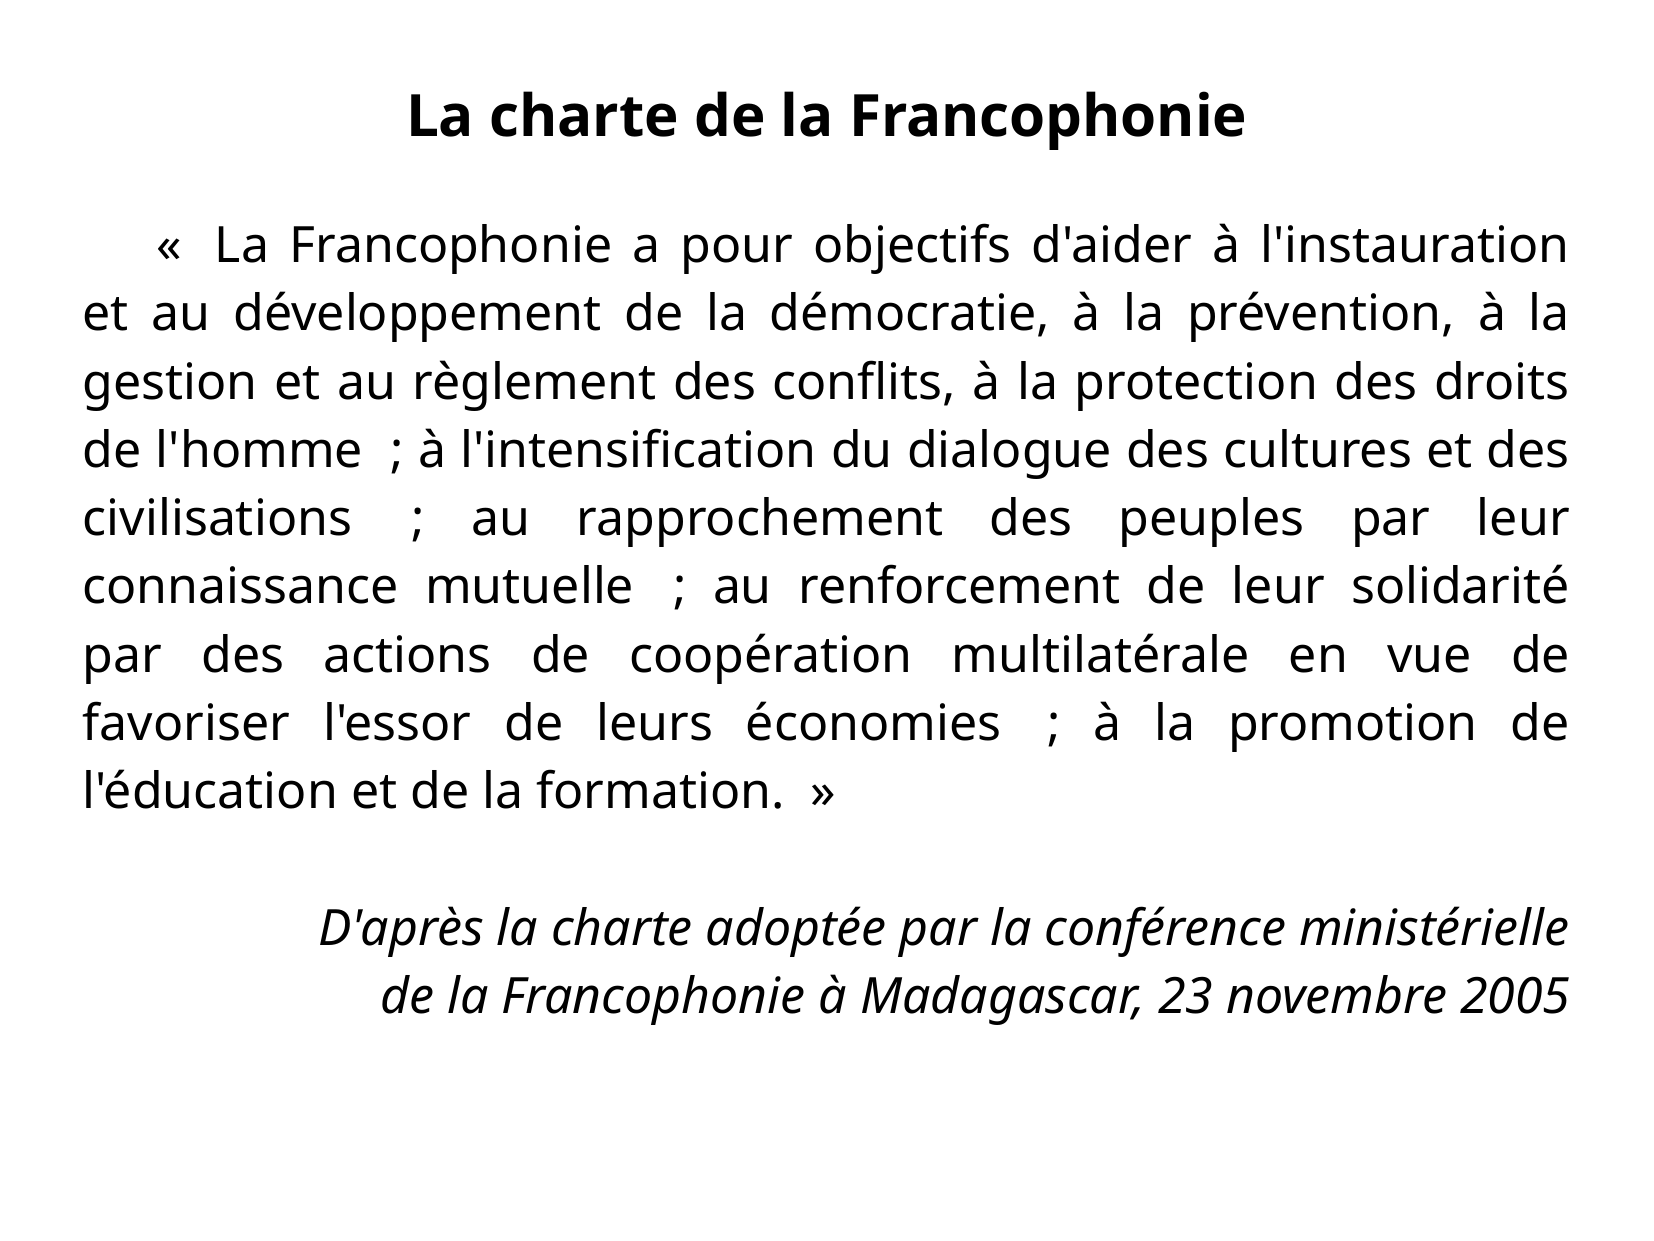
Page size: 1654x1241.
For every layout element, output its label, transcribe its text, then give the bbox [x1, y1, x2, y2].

subtitle La charte de la Francophonie « La Francophonie a pour objectifs d'aider à l'instauration et au développement de la démocratie, à la prévention, à la gestion et au règlement des conflits, à la protection des droits de l'homme ; à l'intensification du dialogue des cultures et des civilisations ; au rapprochement des peuples par leur connaissance mutuelle ; au renforcement de leur solidarité par des actions de coopération multilatérale en vue de favoriser l'essor de leurs économies ; à la promotion de l'éducation et de la formation. » D'après la charte adoptée par la conférence ministérielle de la Francophonie à Madagascar, 23 novembre 2005 [82, 49, 1571, 1109]
